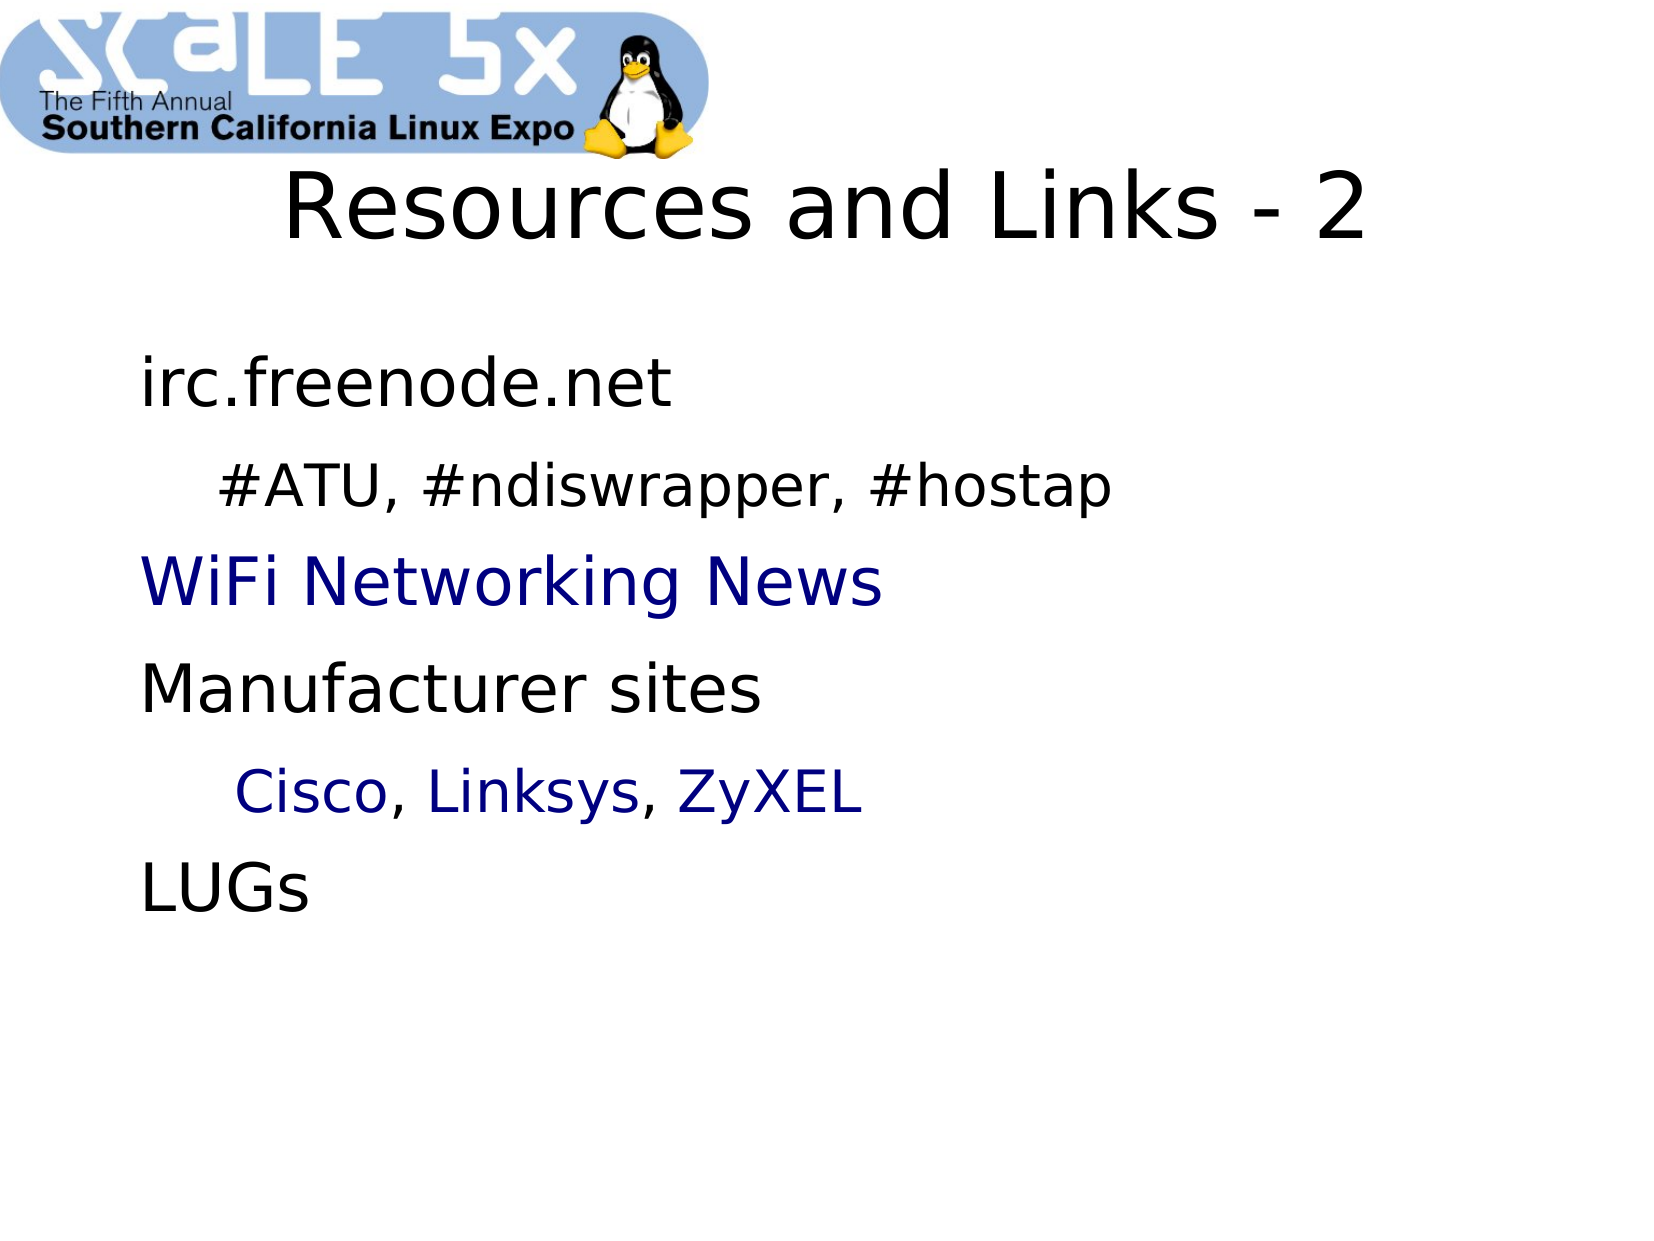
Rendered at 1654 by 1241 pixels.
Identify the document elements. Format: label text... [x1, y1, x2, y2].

picture [0, 3, 709, 159]
list irc.freenode.net #ATU, #ndiswrapper, #hostap WiFi Networking News Manufacturer sites Cisco, Linksys, ZyXEL LUGs [121, 344, 1533, 1241]
title Resources and Links - 2 [121, 102, 1533, 311]
